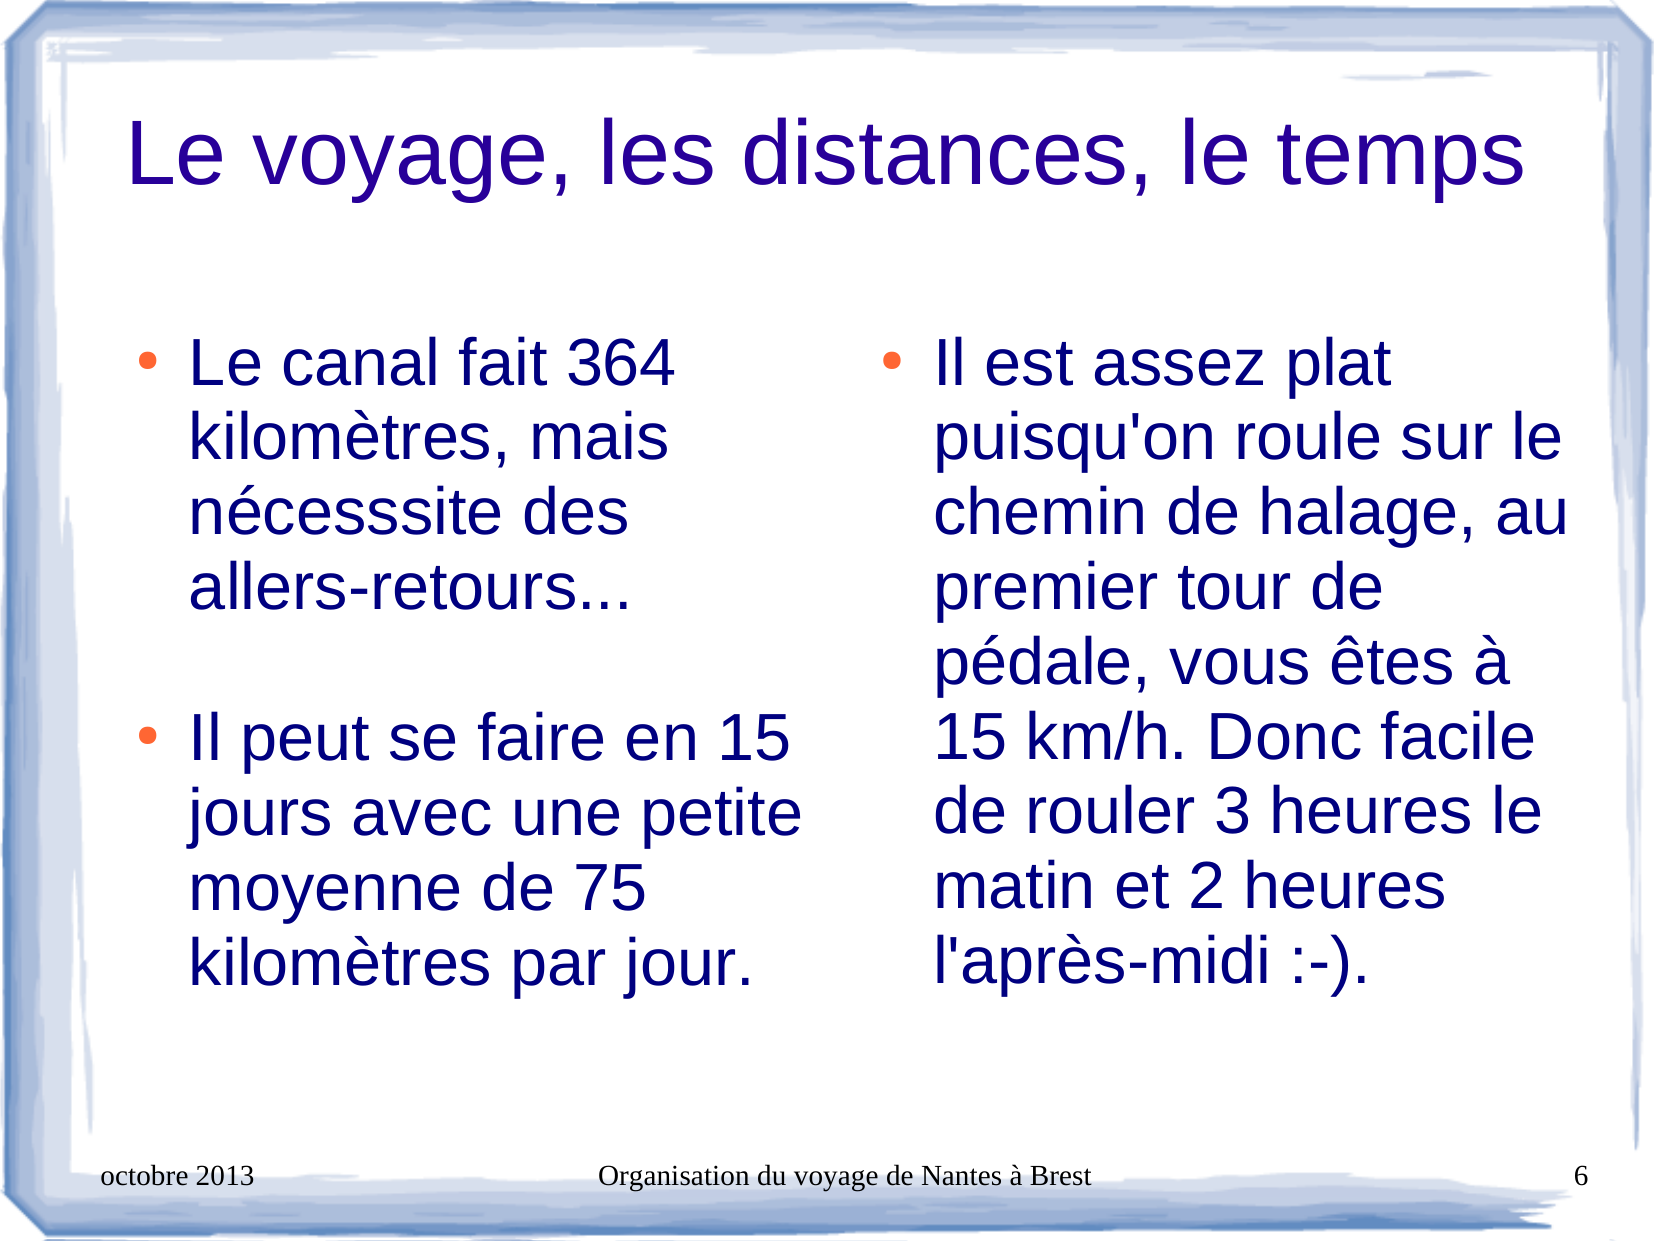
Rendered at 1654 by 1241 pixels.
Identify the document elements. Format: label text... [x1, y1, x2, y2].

list Le canal fait 364 kilomètres, mais nécesssite des allers-retours... [118, 324, 827, 668]
list Il peut se faire en 15 jours avec une petite moyenne de 75 kilomètres par jour. [118, 700, 827, 1044]
picture [0, 0, 1654, 1241]
list Il est assez plat puisqu'on roule sur le chemin de halage, au premier tour de pédale, vous êtes à 15 km/h. Donc facile de rouler 3 heures le matin et 2 heures l'après-midi :-). [862, 324, 1572, 1045]
title Le voyage, les distances, le temps [82, 49, 1571, 257]
